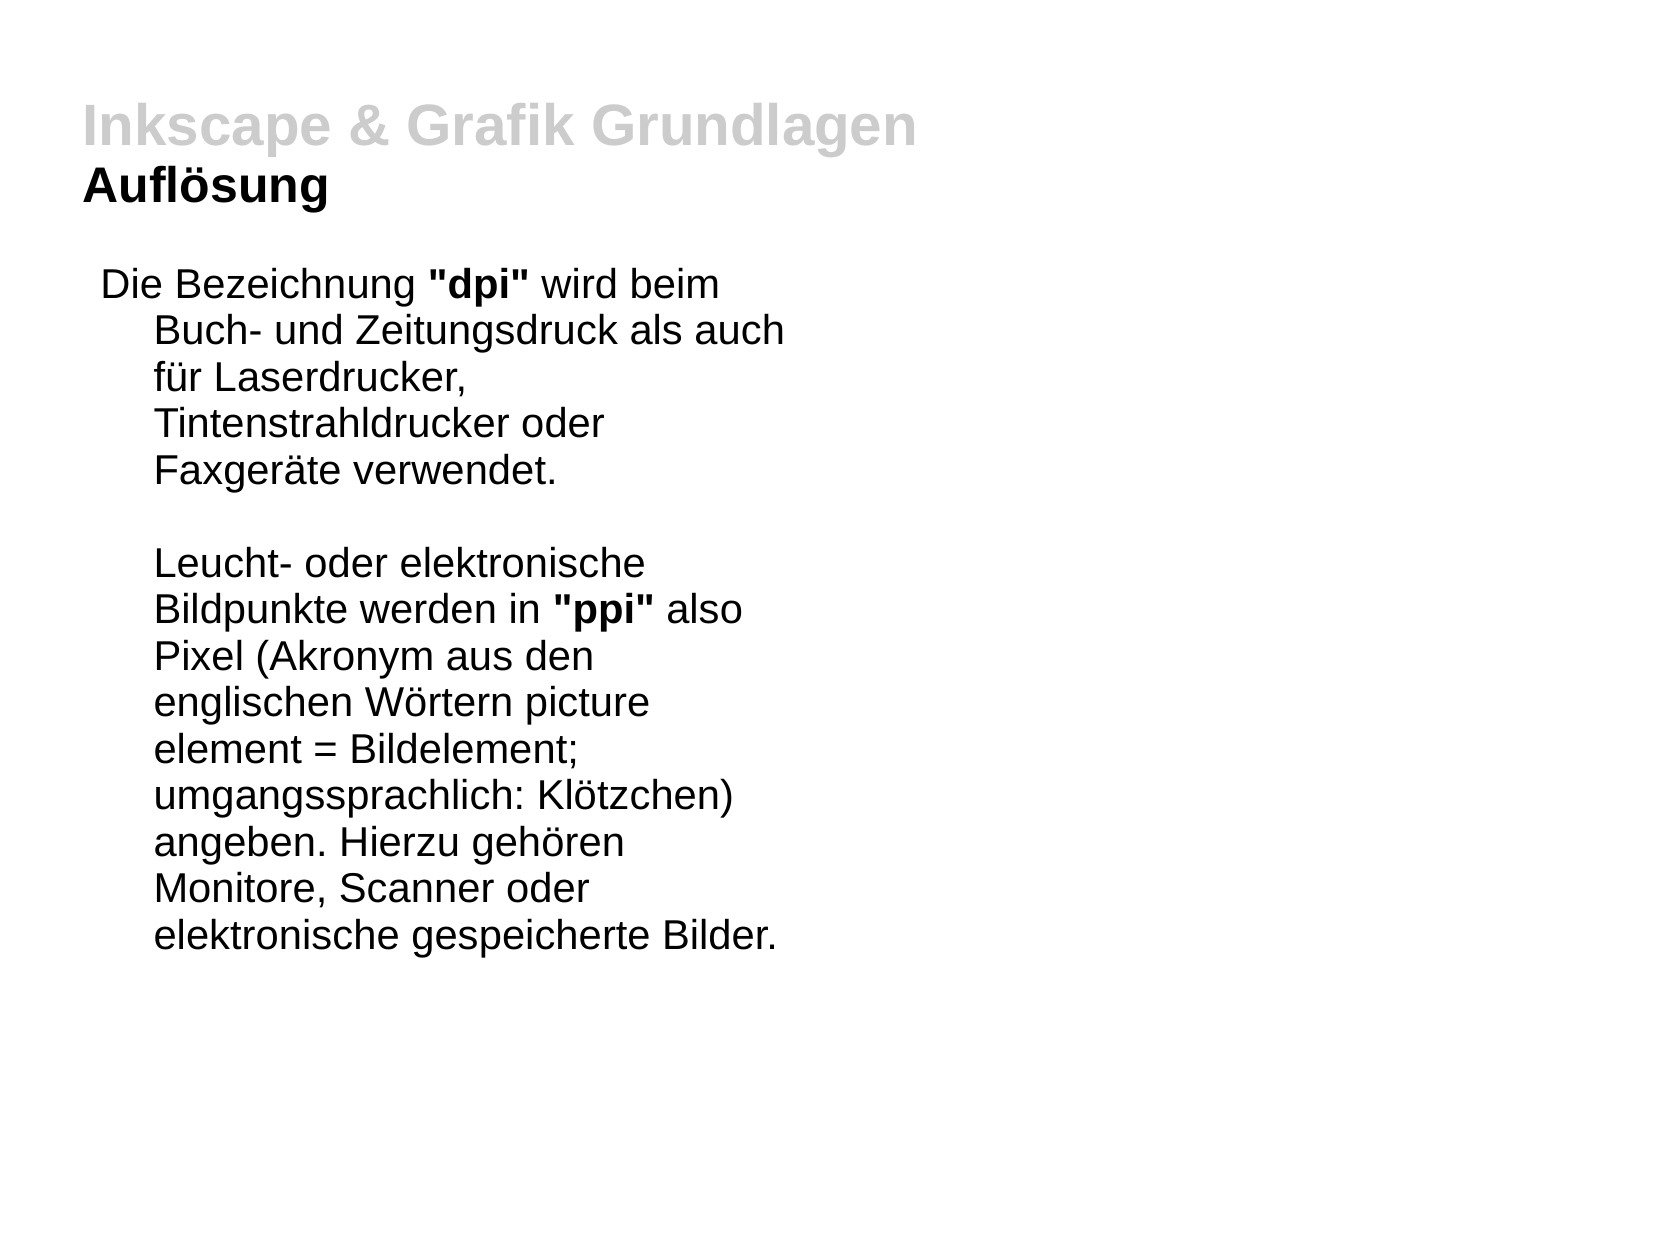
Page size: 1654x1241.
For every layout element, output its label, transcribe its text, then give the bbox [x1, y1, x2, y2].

list Die Bezeichnung "dpi" wird beim Buch- und Zeitungsdruck als auch für Laserdrucker, Tintenstrahldrucker oder Faxgeräte verwendet. Leucht- oder elektronische Bildpunkte werden in "ppi" also Pixel (Akronym aus den englischen Wörtern picture element = Bildelement; umgangssprachlich: Klötzchen) angeben. Hierzu gehören Monitore, Scanner oder elektronische gespeicherte Bilder. [82, 260, 798, 1152]
title Inkscape & Grafik Grundlagen Auflösung [82, 49, 1571, 257]
